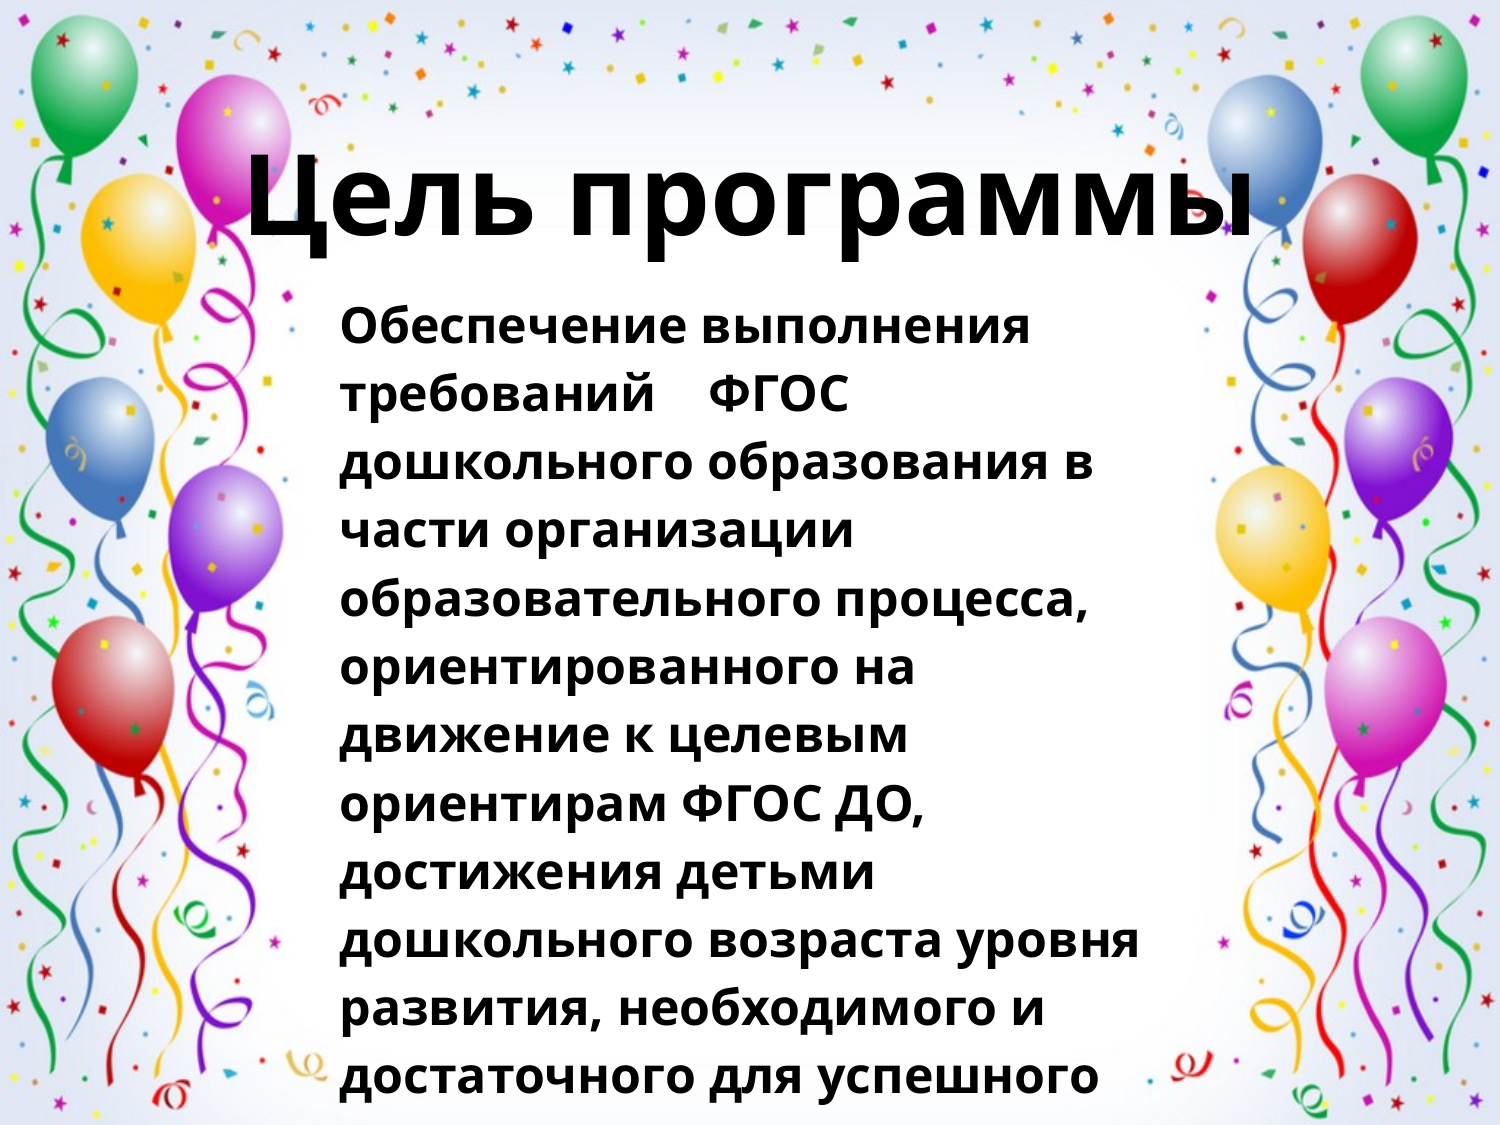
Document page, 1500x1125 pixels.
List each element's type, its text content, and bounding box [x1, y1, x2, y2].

title Цель программы [75, 115, 1425, 247]
text_box Обеспечение выполнения требований ФГОС дошкольного образования в части организации образовательного процесса, ориентированного на движение к целевым ориентирам ФГОС ДО, достижения детьми дошкольного возраста уровня развития, необходимого и достаточного для успешного освоения ими образовательных программ начального общего образования [324, 282, 1211, 1125]
picture [0, 0, 1500, 1125]
